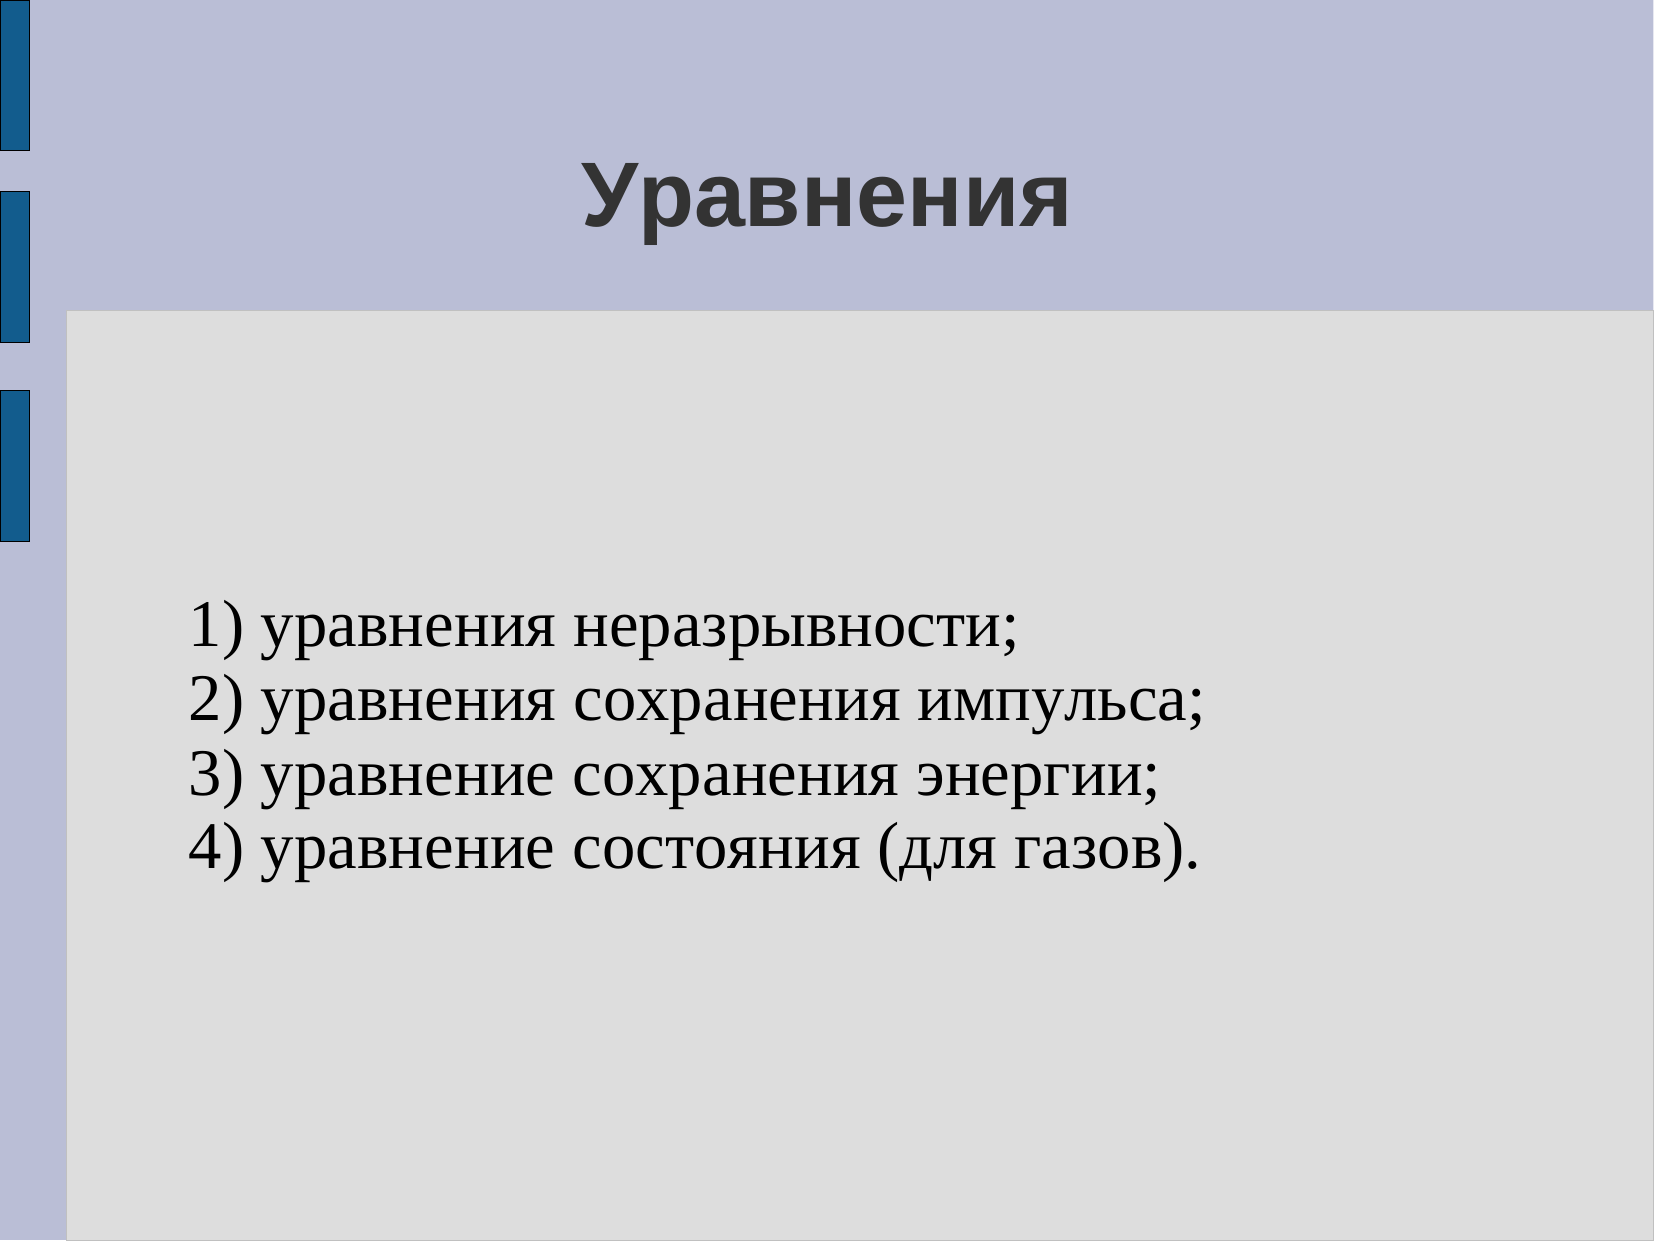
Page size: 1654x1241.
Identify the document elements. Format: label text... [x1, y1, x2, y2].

subtitle 1) уравнения неразрывности; 2) уравнения сохранения импульса; 3) уравнение сохранения энергии; 4) уравнение состояния (для газов). [121, 352, 1534, 1119]
title Уравнения [121, 98, 1534, 291]
